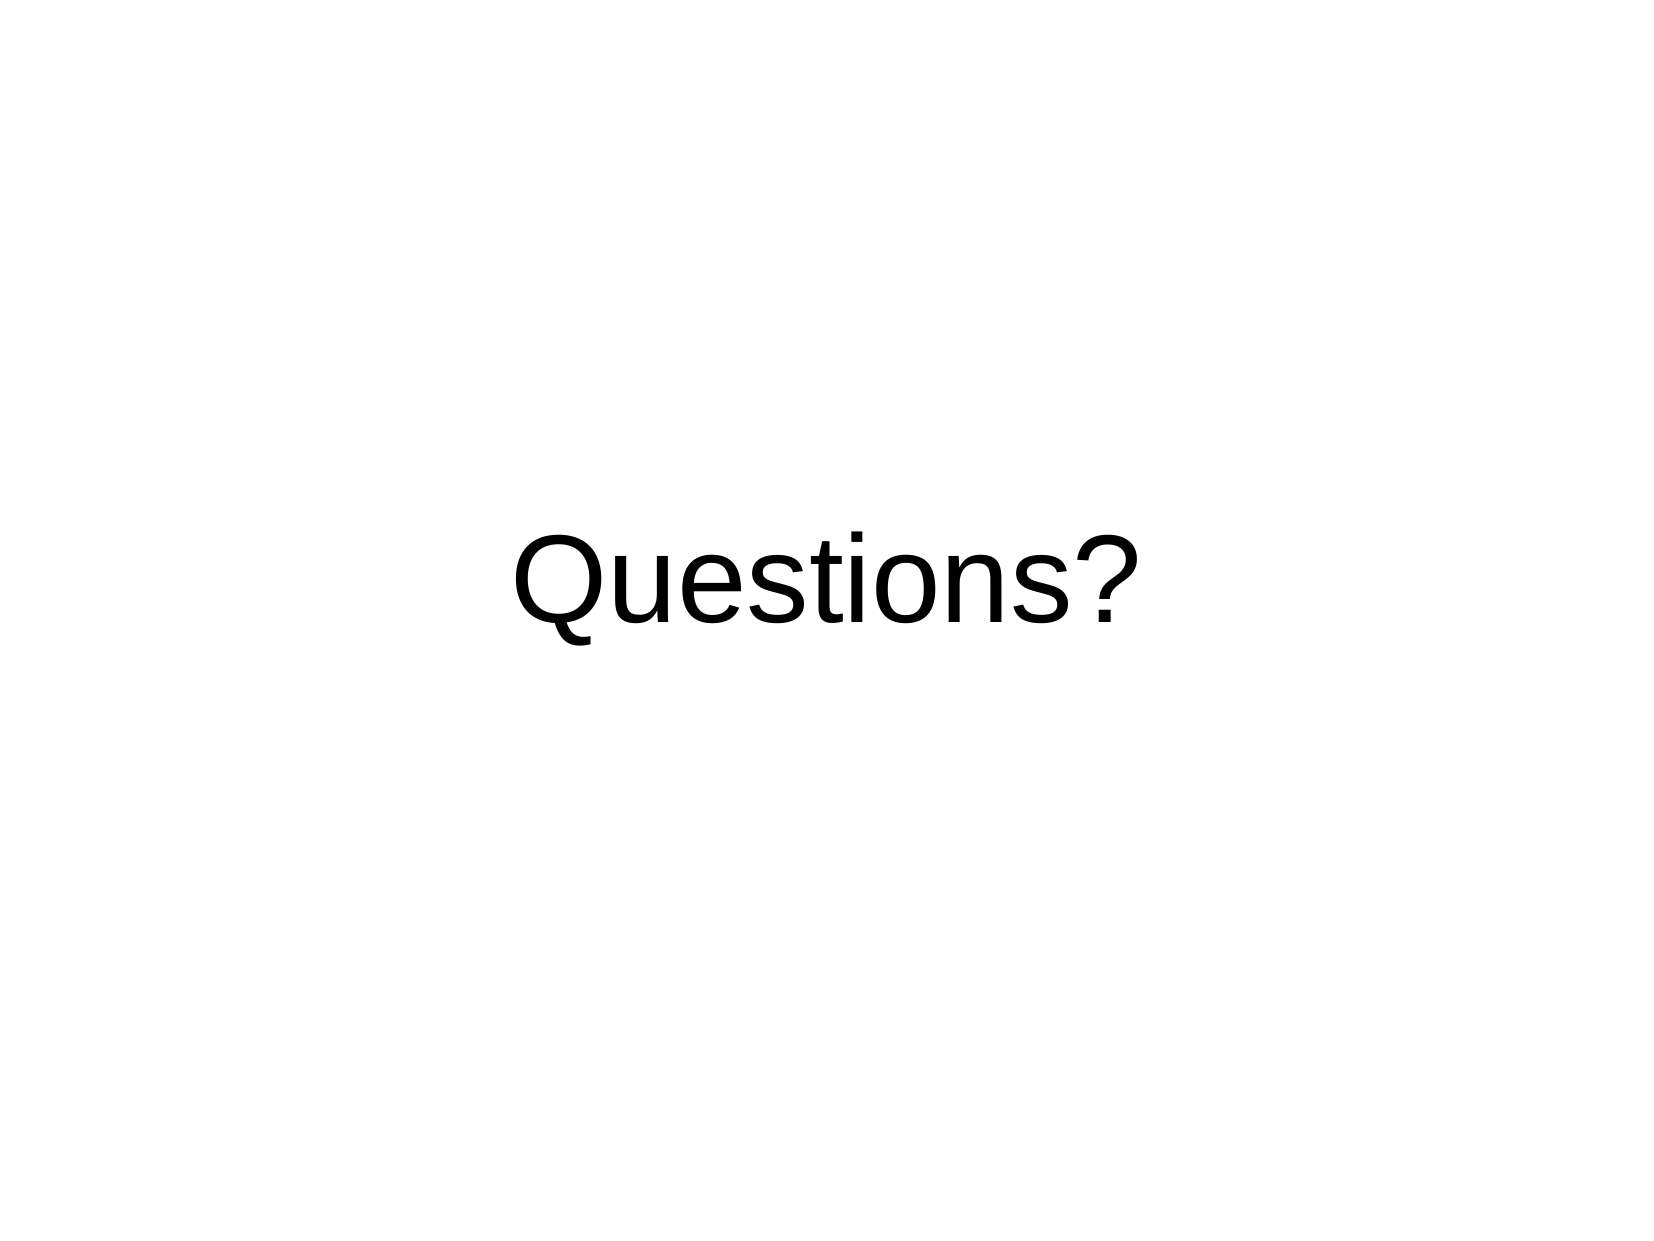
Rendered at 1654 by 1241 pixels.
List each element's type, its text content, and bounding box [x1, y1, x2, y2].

subtitle Questions? [82, 56, 1571, 1102]
